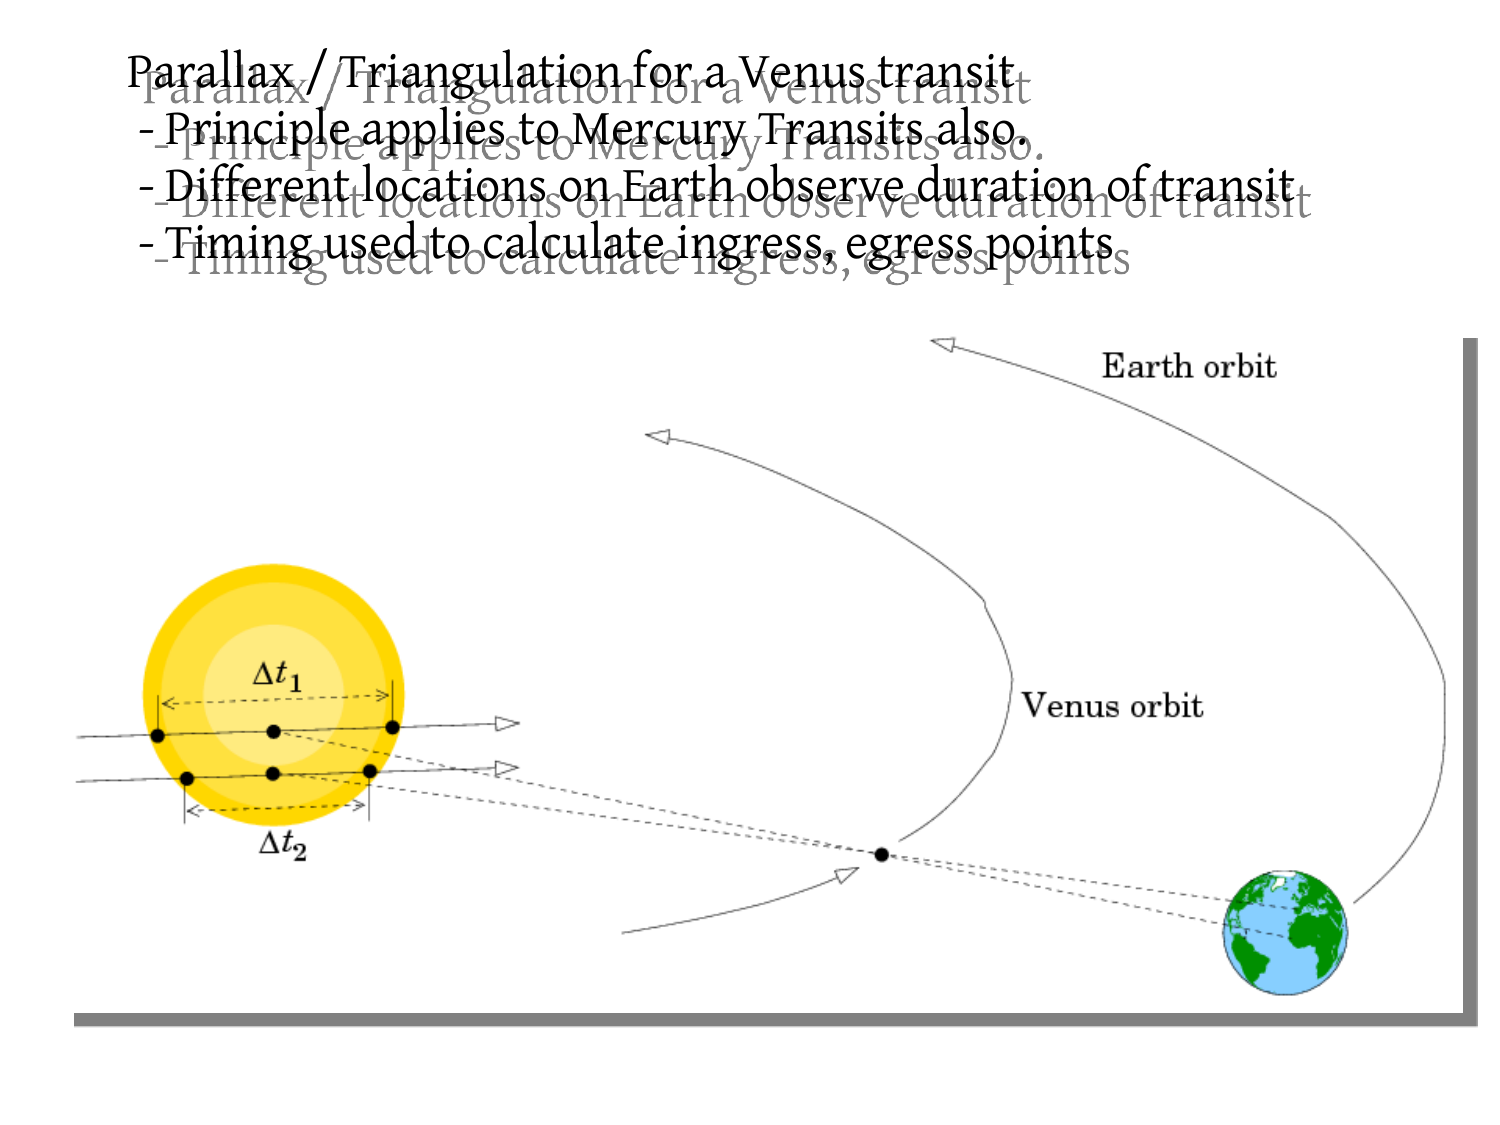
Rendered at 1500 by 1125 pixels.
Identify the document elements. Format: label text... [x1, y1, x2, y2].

text_box Parallax / Triangulation for a Venus transit - Principle applies to Mercury Transits also. - Different locations on Earth observe duration of transit - Timing used to calculate ingress, egress points [112, 37, 1351, 280]
picture [59, 323, 1463, 1013]
